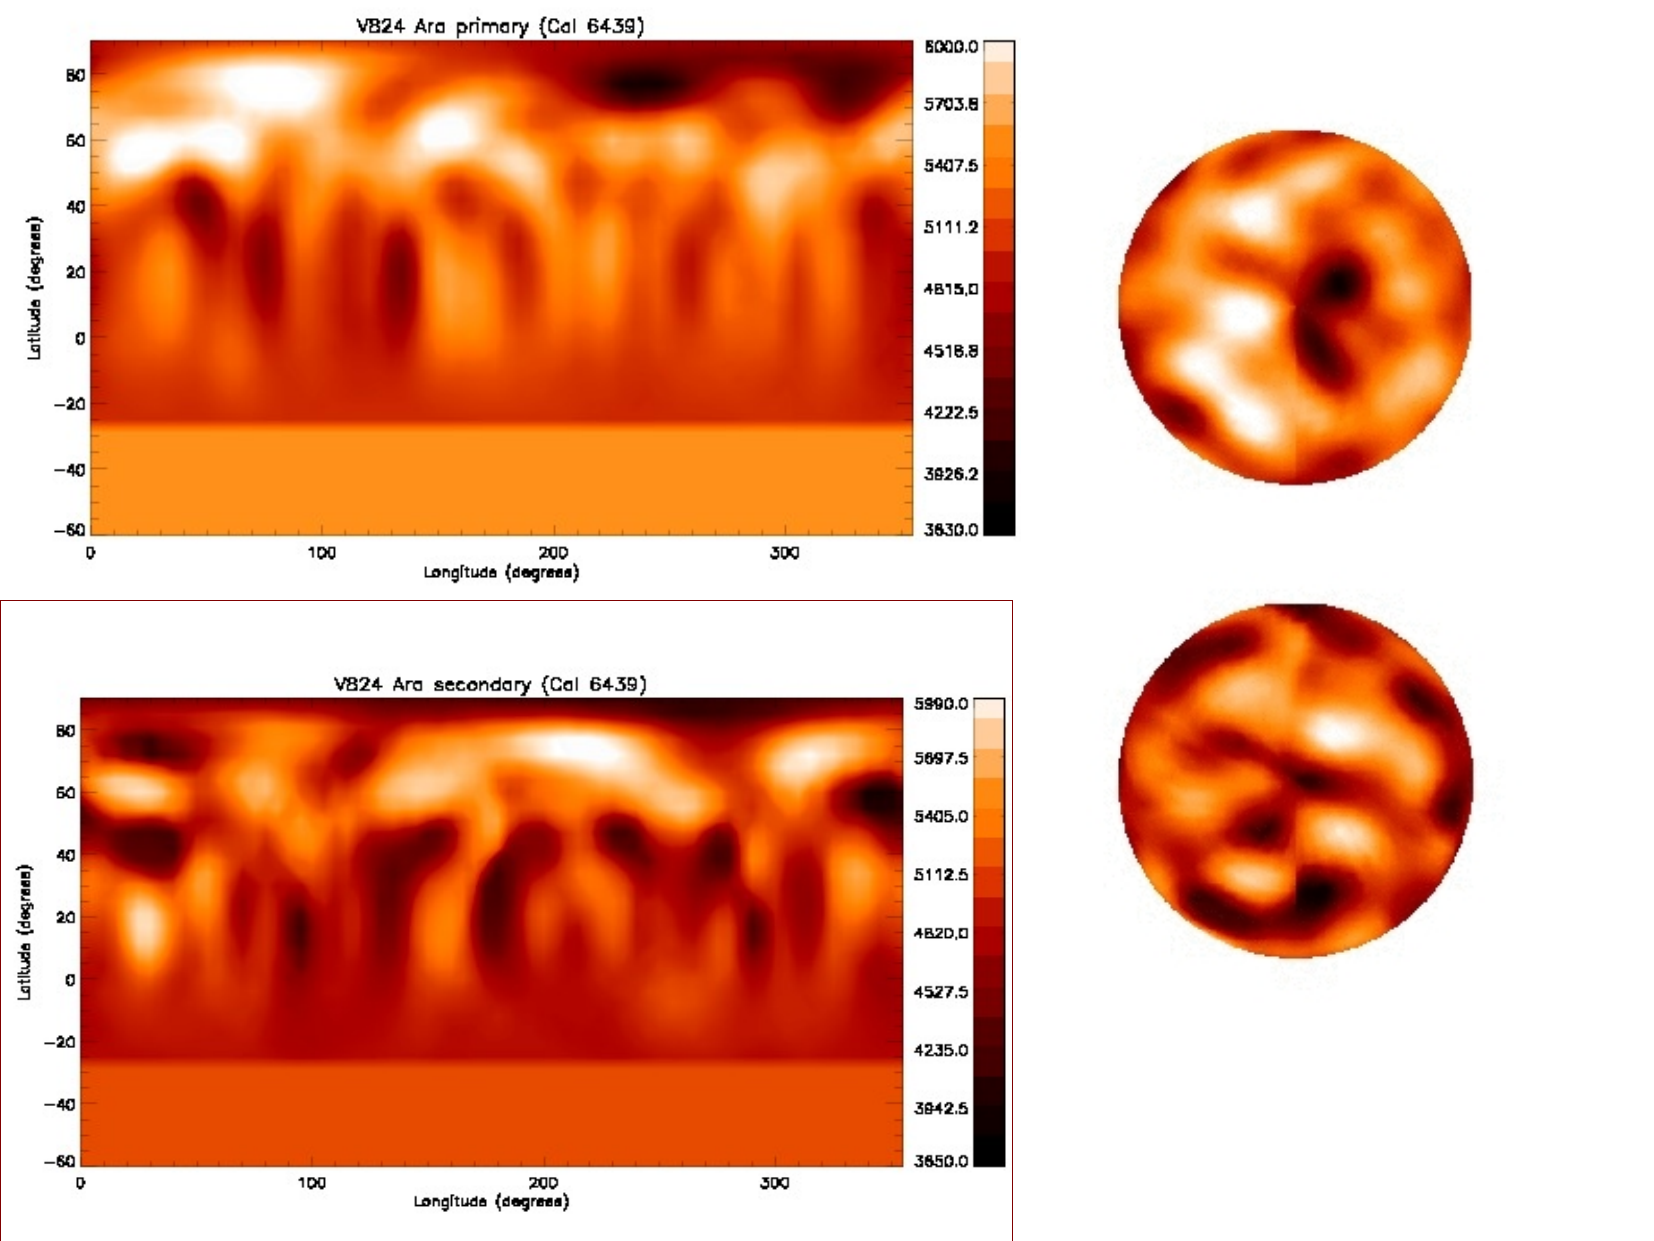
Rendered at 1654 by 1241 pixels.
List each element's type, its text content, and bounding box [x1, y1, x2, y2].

picture [0, 0, 1601, 1241]
list Ca I 6439 The most obvious choice for DI since there are only a few blends in the vicinity of the line and has a high log(gf) [1013, 650, 1021, 1163]
